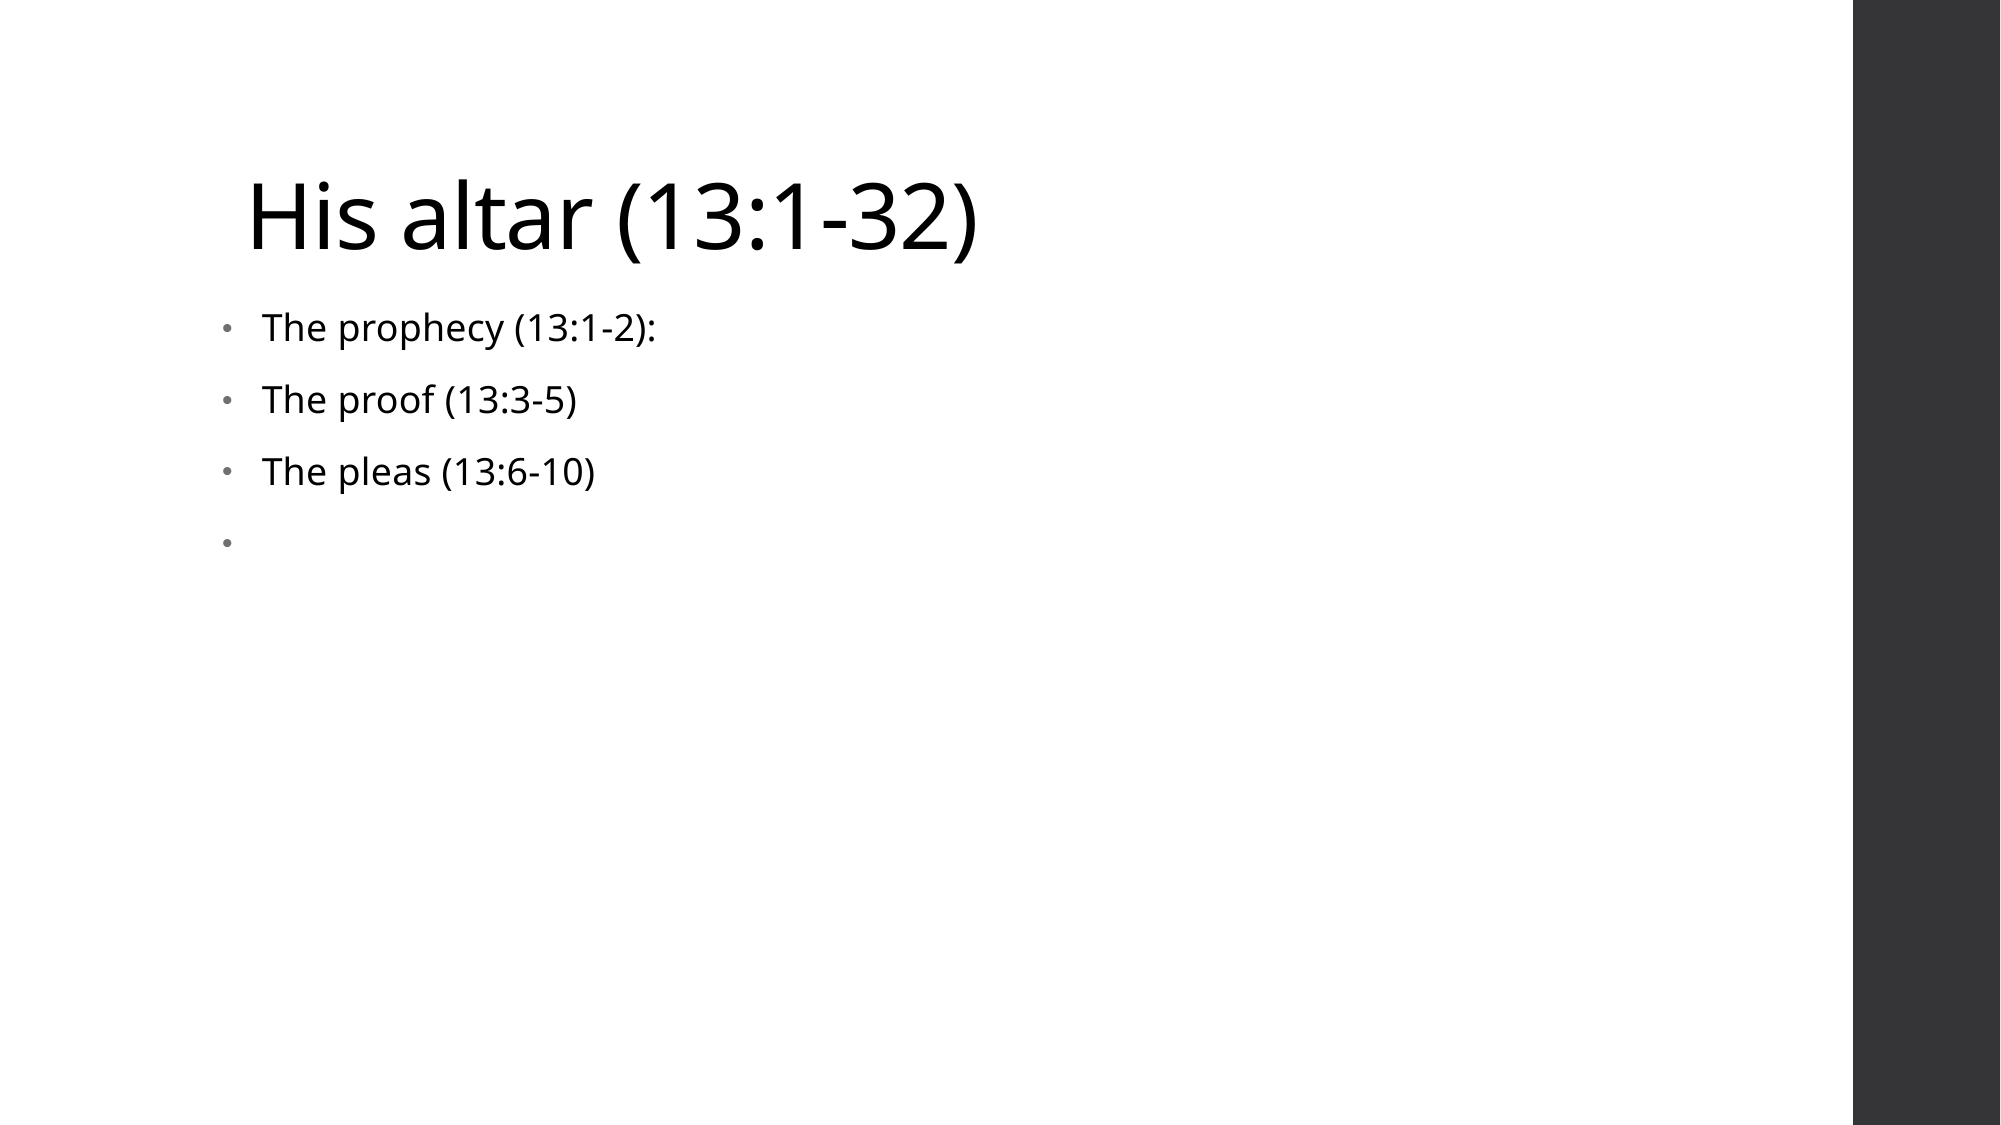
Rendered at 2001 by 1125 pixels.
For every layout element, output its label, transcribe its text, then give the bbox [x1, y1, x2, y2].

list The prophecy (13:1-2): The proof (13:3-5) The pleas (13:6-10) [206, 299, 1617, 1014]
title His altar (13:1-32) [206, 60, 1797, 278]
